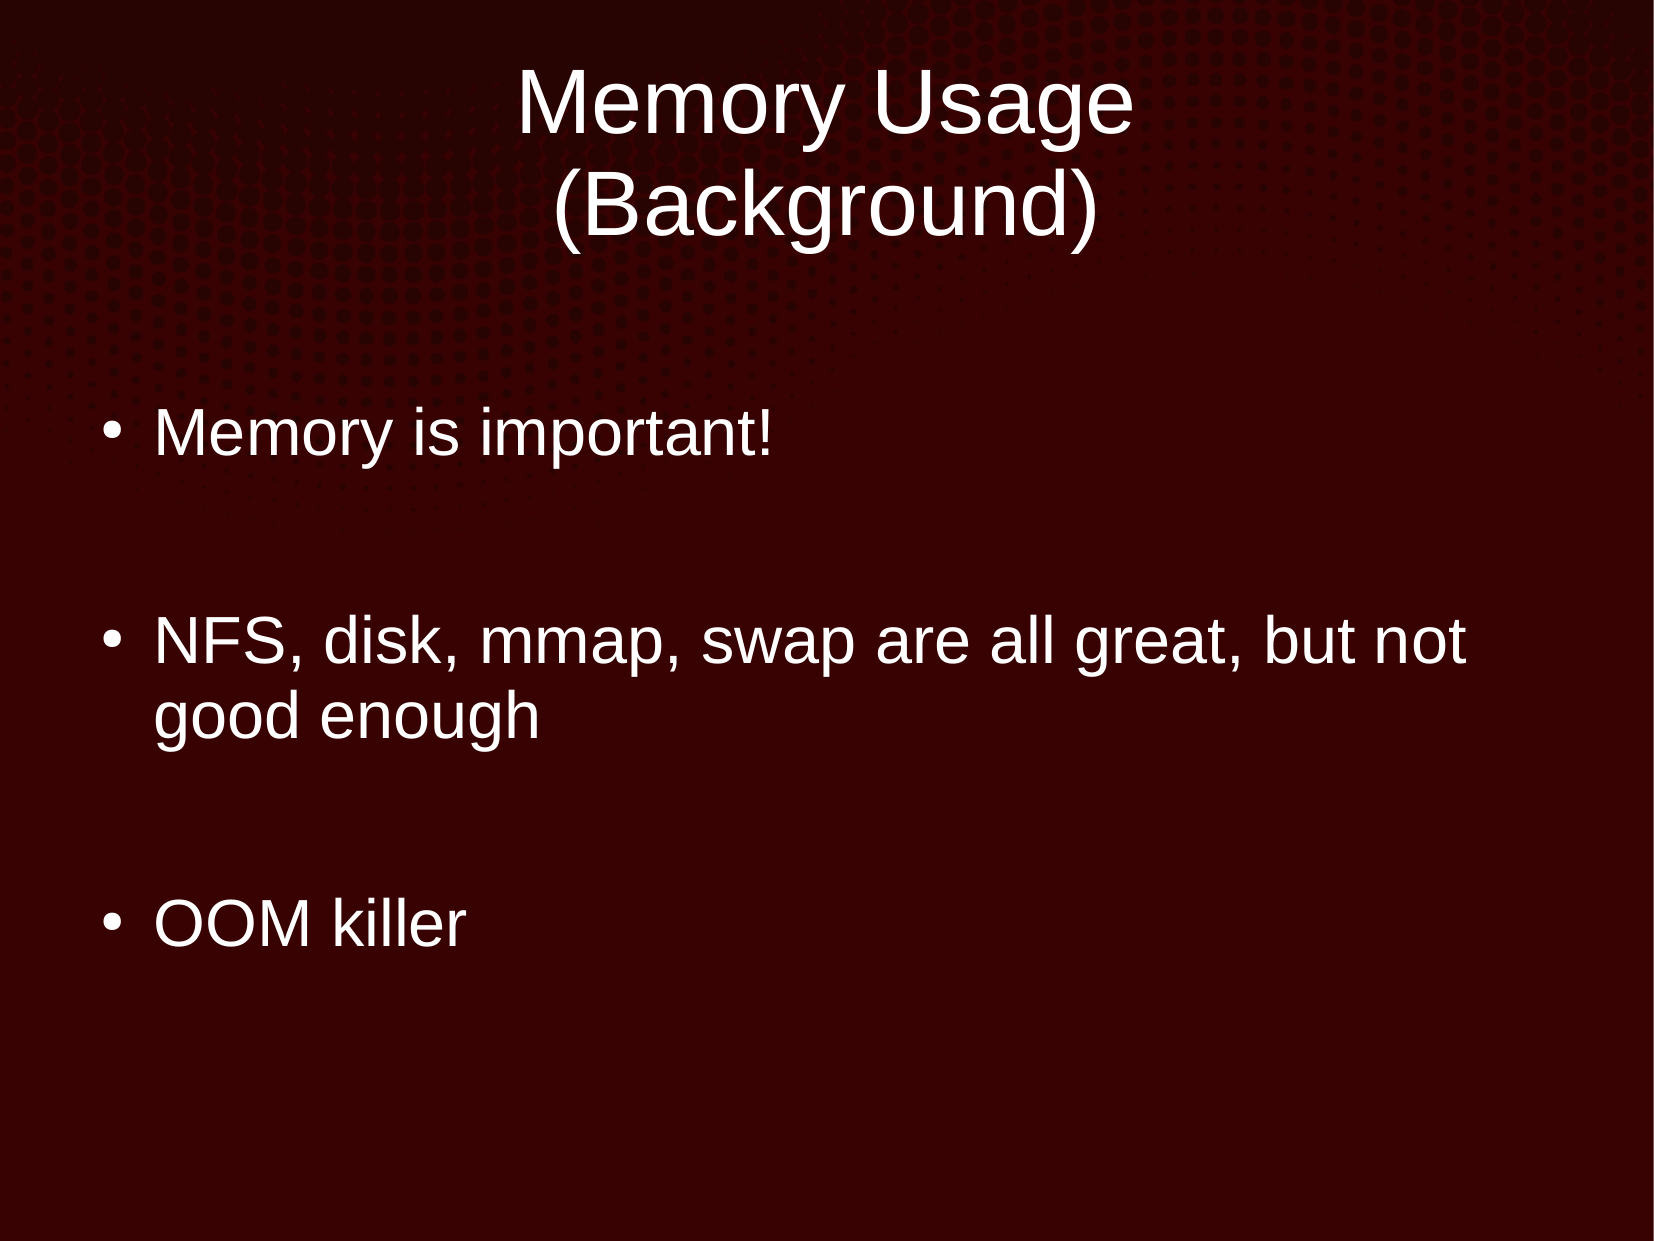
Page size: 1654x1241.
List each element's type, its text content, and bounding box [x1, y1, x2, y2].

title Memory Usage (Background) [82, 49, 1571, 257]
picture [0, 0, 1654, 1241]
list Memory is important! NFS, disk, mmap, swap are all great, but not good enough OOM killer [82, 290, 1571, 1109]
